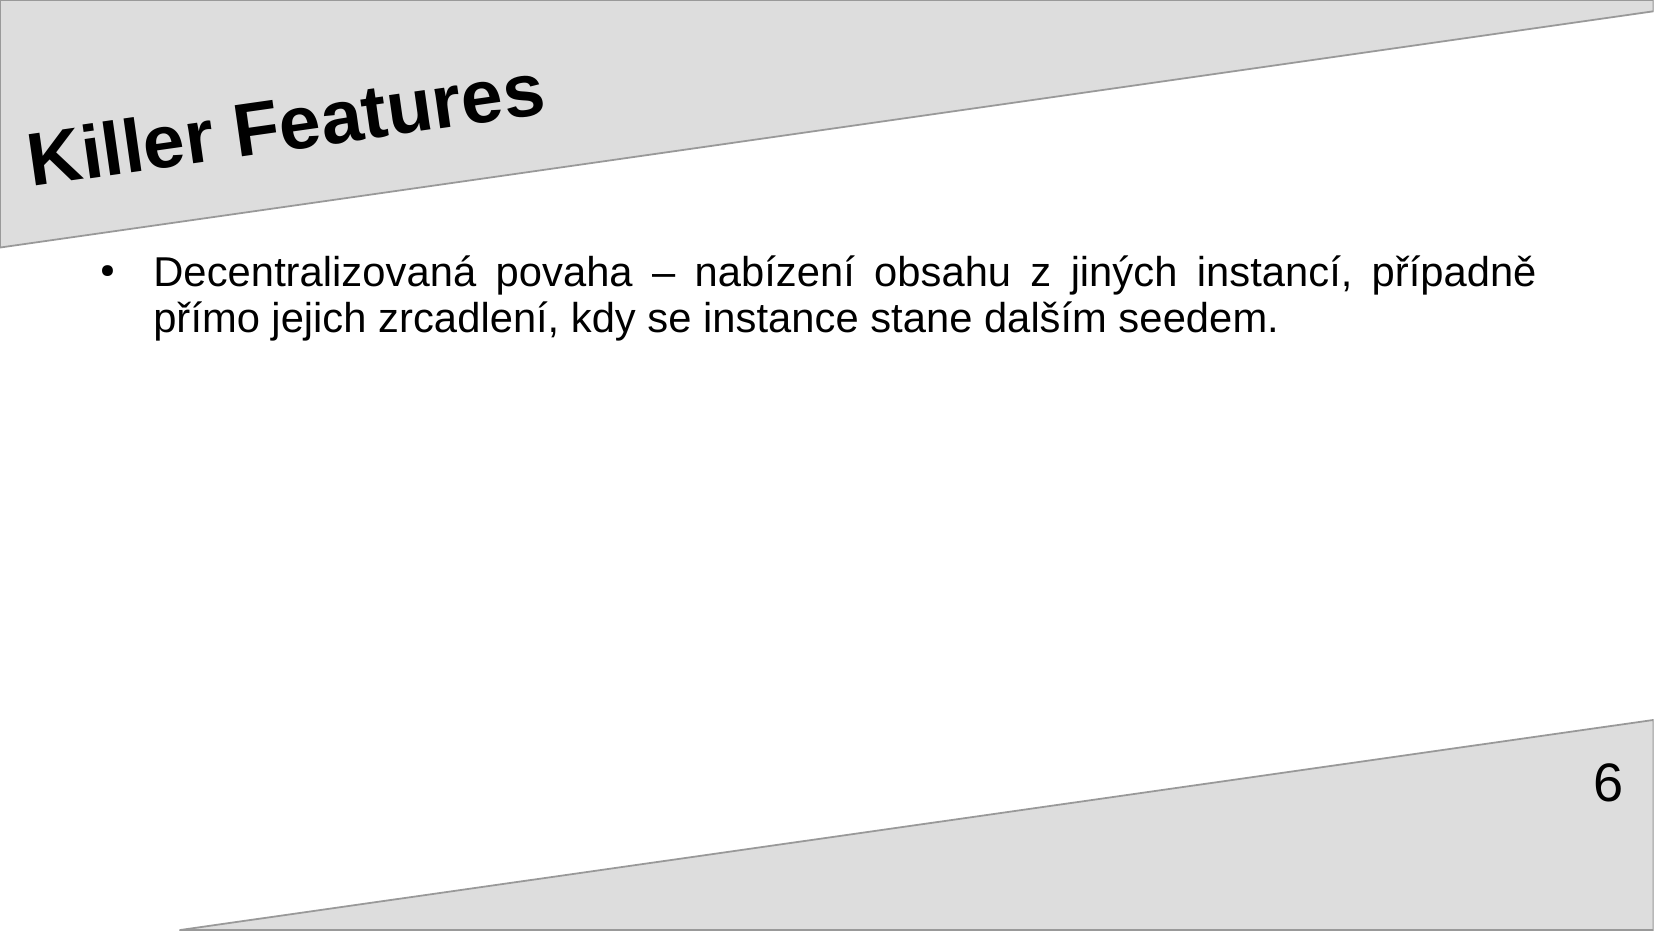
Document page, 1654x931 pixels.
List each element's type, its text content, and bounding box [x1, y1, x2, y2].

title Killer Features [16, 0, 1501, 239]
list Decentralizovaná povaha – nabízení obsahu z jiných instancí, případně přímo jejich zrcadlení, kdy se instance stane dalším seedem. [82, 248, 1538, 789]
